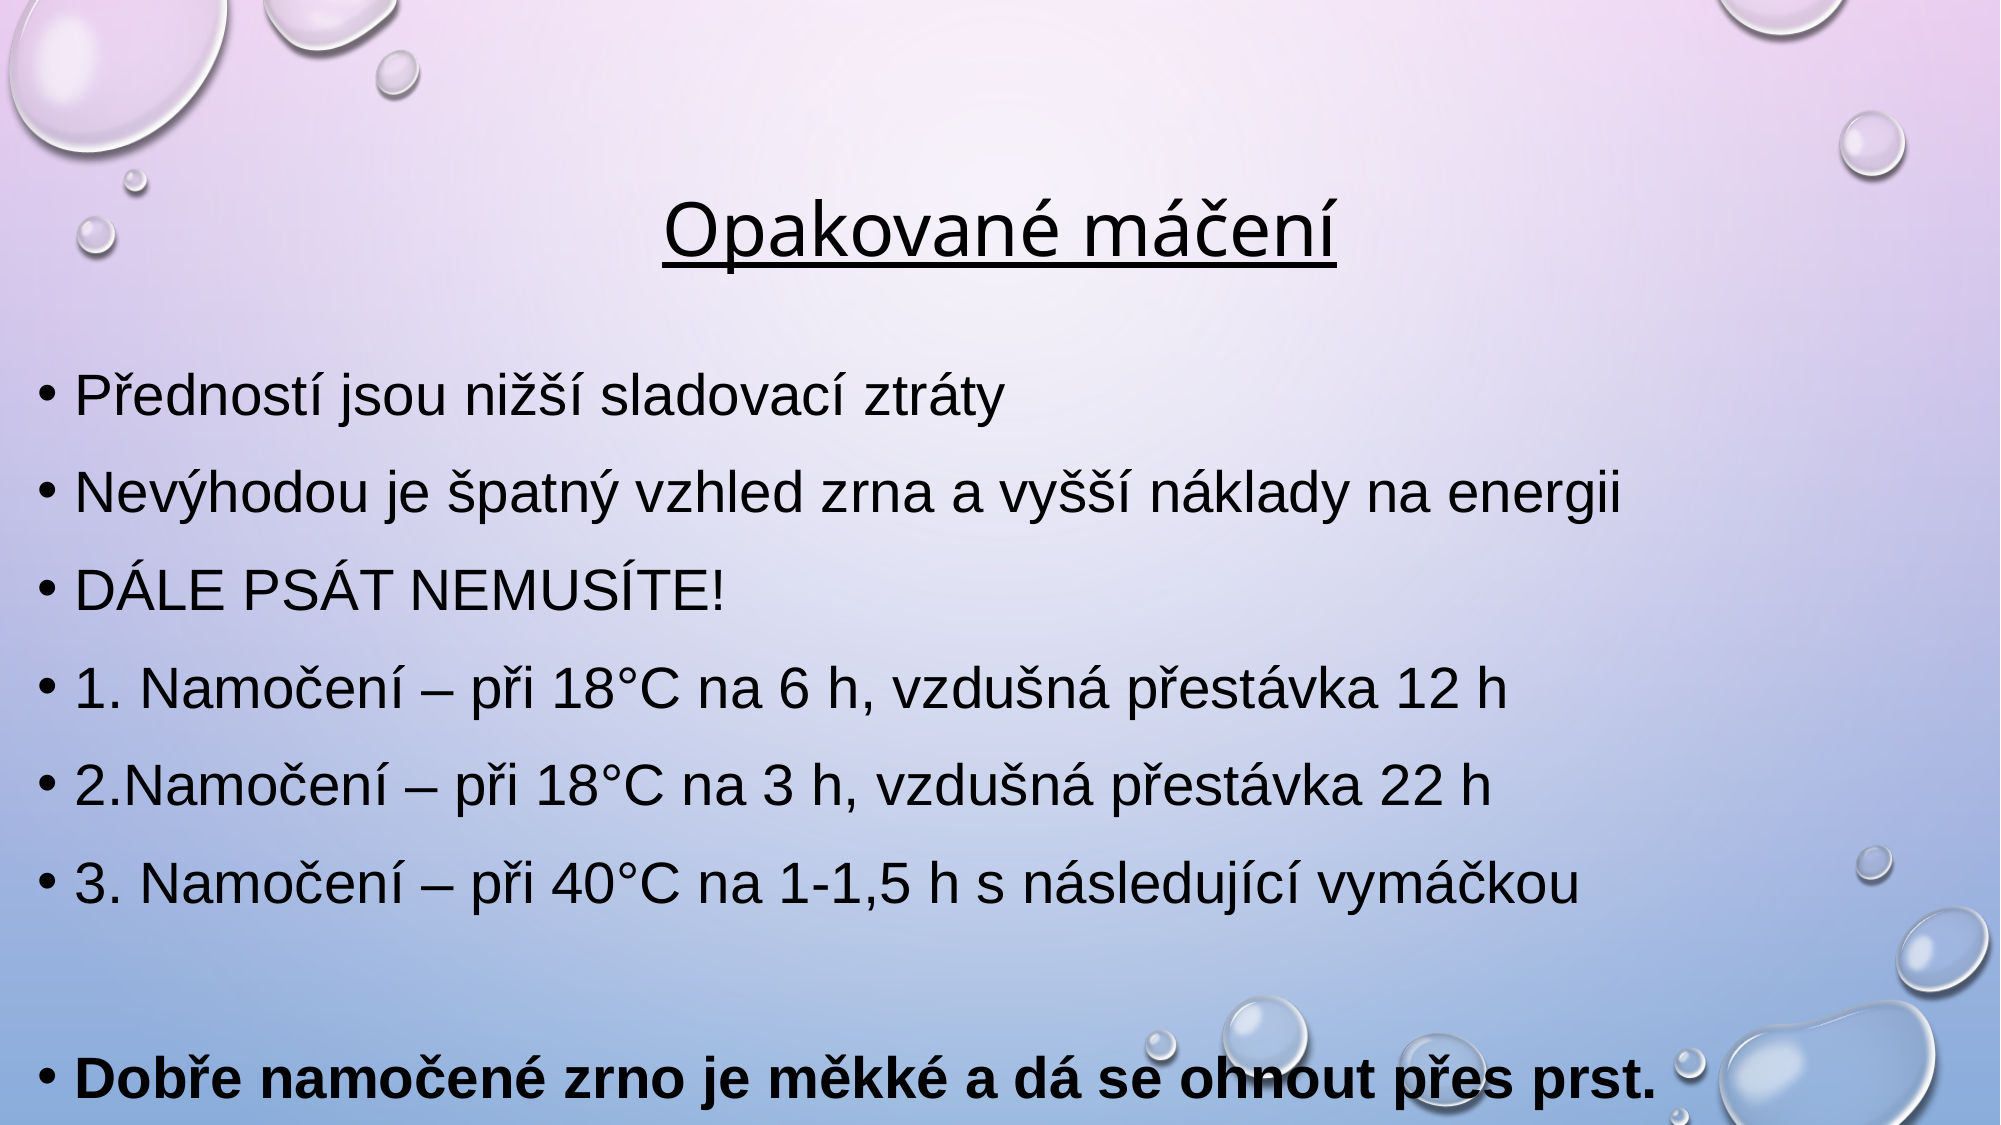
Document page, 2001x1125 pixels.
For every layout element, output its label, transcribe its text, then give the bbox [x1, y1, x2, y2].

list Předností jsou nižší sladovací ztráty Nevýhodou je špatný vzhled zrna a vyšší náklady na energii DÁLE PSÁT NEMUSÍTE! 1. Namočení – při 18°C na 6 h, vzdušná přestávka 12 h 2.Namočení – při 18°C na 3 h, vzdušná přestávka 22 h 3. Namočení – při 40°C na 1-1,5 h s následující vymáčkou Dobře namočené zrno je měkké a dá se ohnout přes prst. [22, 342, 1851, 1125]
title Opakované máčení [149, 101, 1851, 342]
